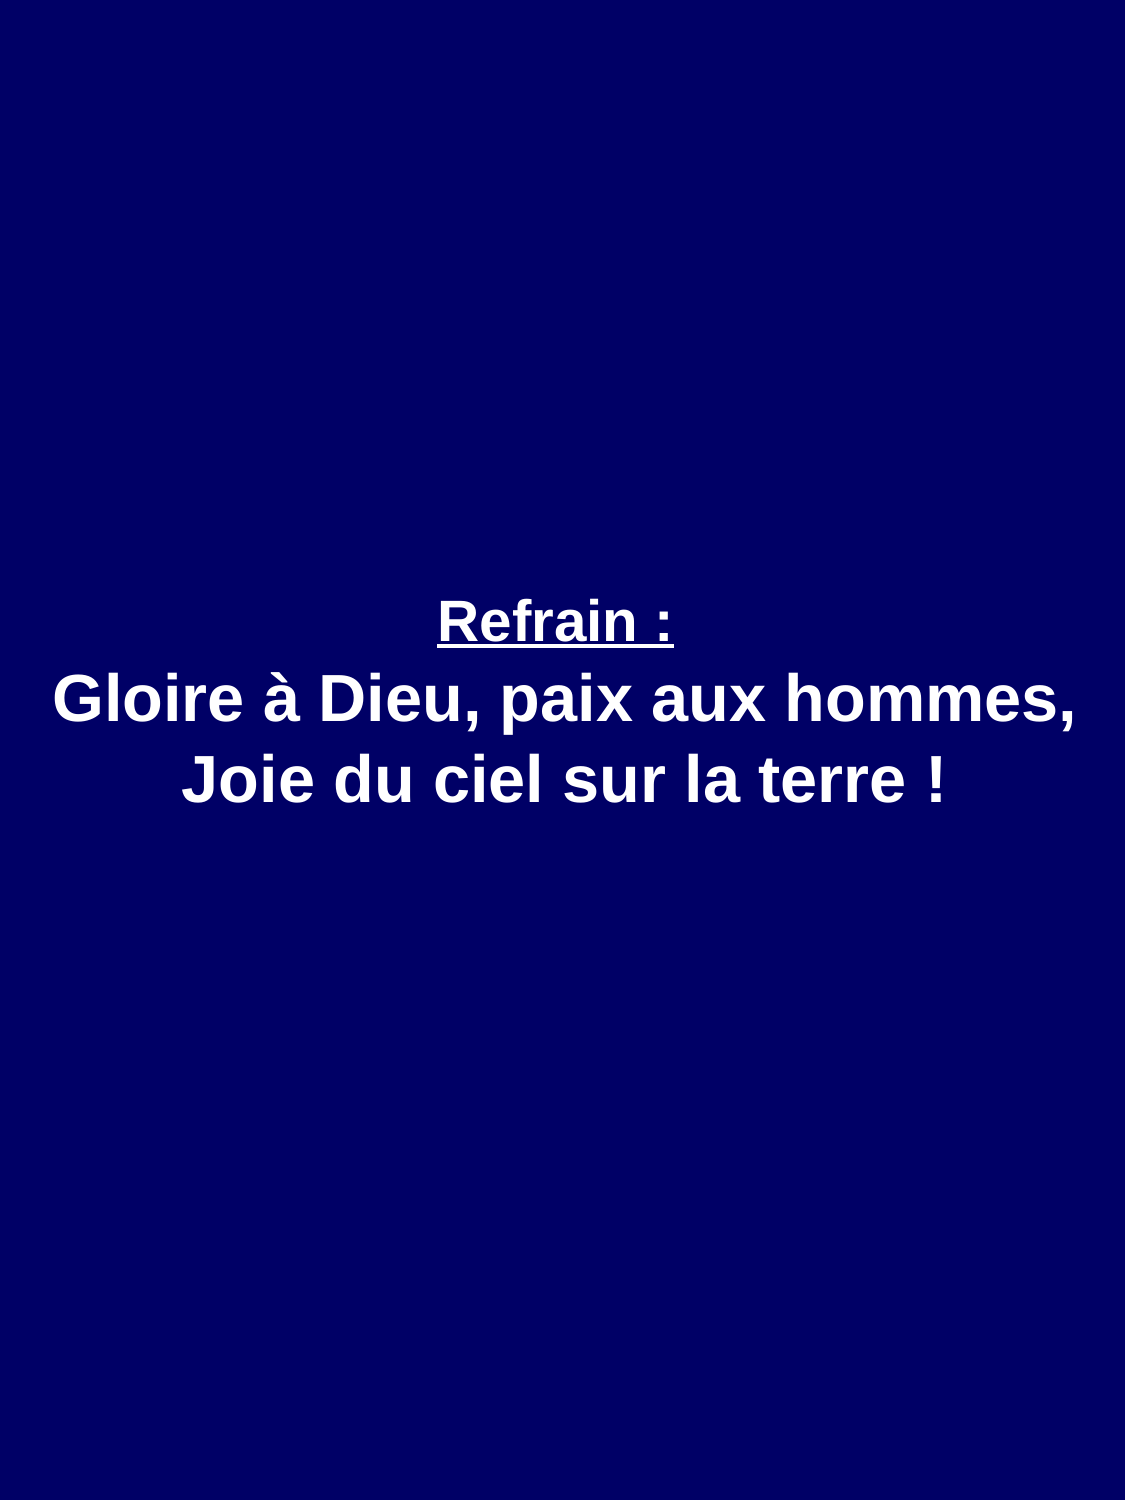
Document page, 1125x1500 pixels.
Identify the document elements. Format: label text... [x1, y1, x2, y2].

text_box Refrain : Gloire à Dieu, paix aux hommes, Joie du ciel sur la terre ! [23, 566, 1106, 824]
